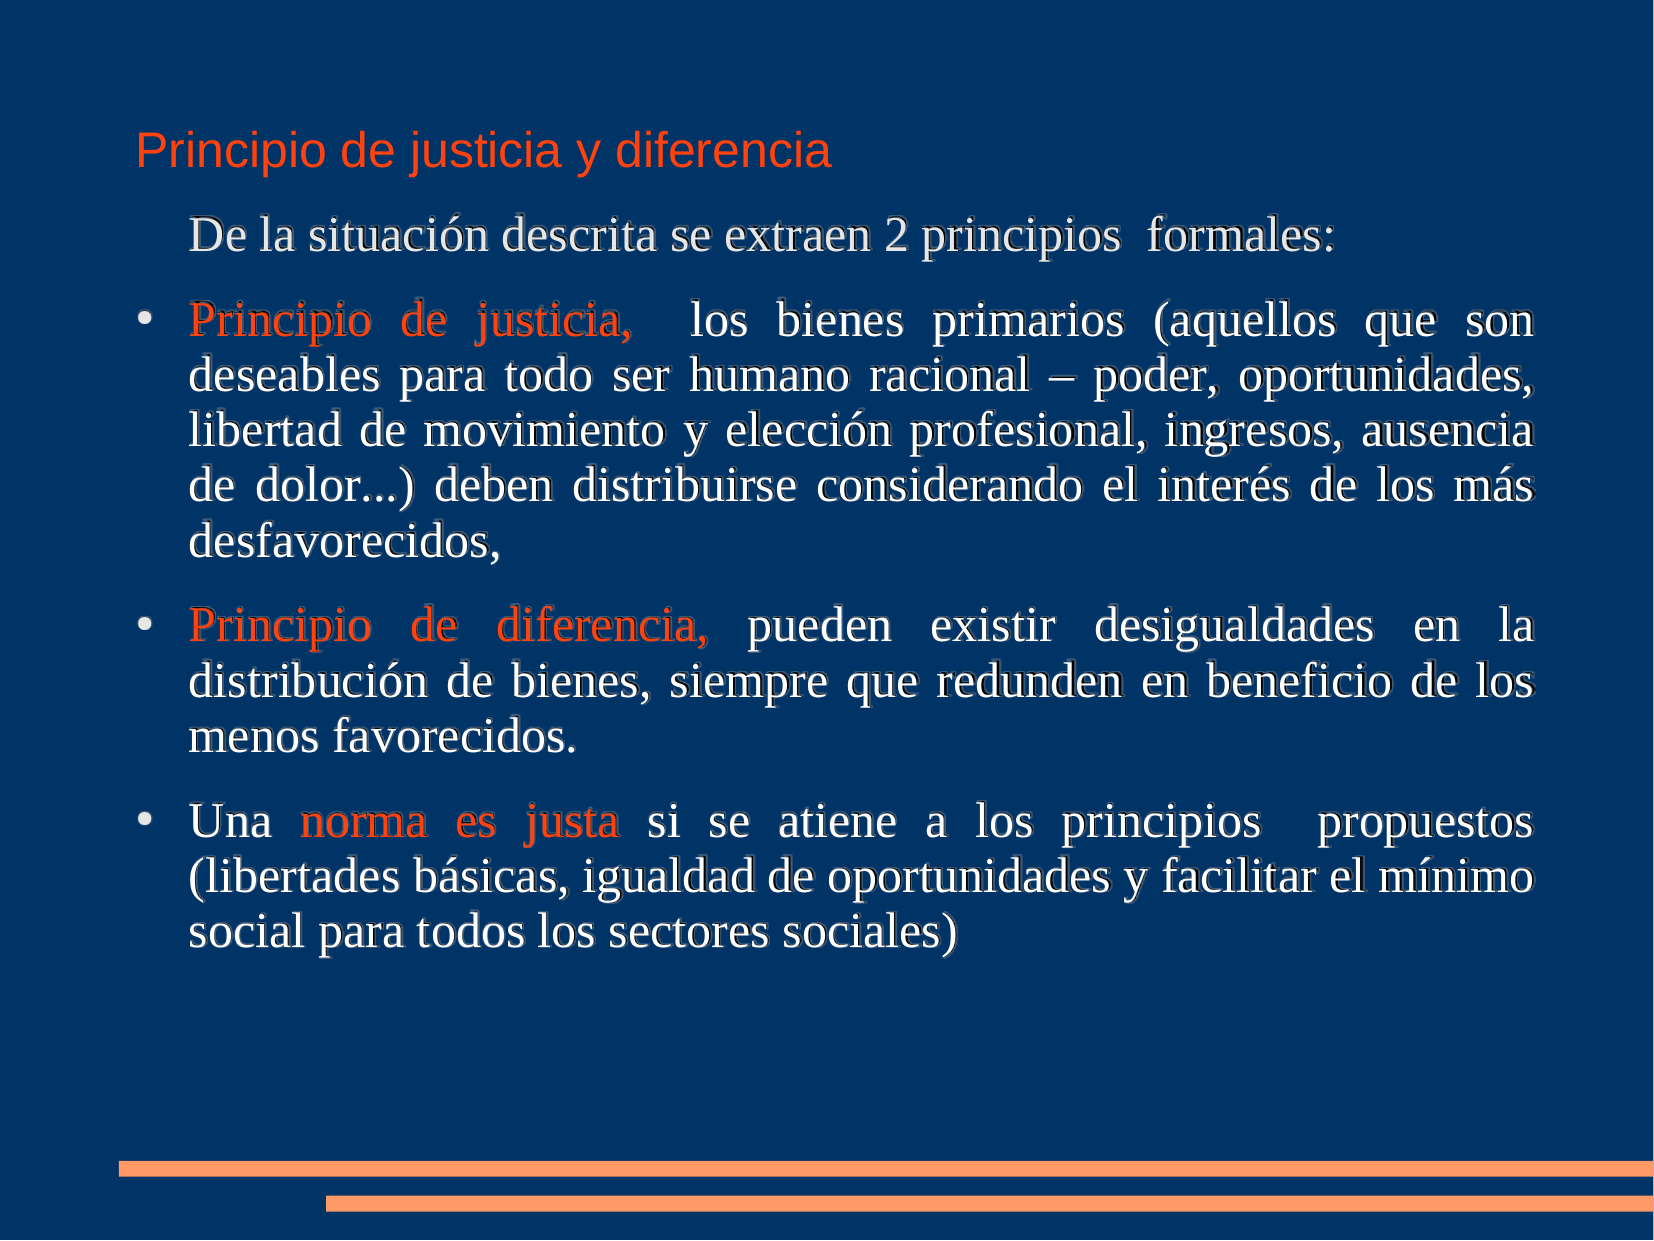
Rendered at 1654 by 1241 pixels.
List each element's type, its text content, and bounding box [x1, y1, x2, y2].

list De la situación descrita se extraen 2 principios formales: Principio de justicia, los bienes primarios (aquellos que son deseables para todo ser humano racional – poder, oportunidades, libertad de movimiento y elección profesional, ingresos, ausencia de dolor...) deben distribuirse considerando el interés de los más desfavorecidos, Principio de diferencia, pueden existir desigualdades en la distribución de bienes, siempre que redunden en beneficio de los menos favorecidos. Una norma es justa si se atiene a los principios propuestos (libertades básicas, igualdad de oportunidades y facilitar el mínimo social para todos los sectores sociales) [118, 206, 1536, 1143]
title Principio de justicia y diferencia [121, 46, 1534, 206]
